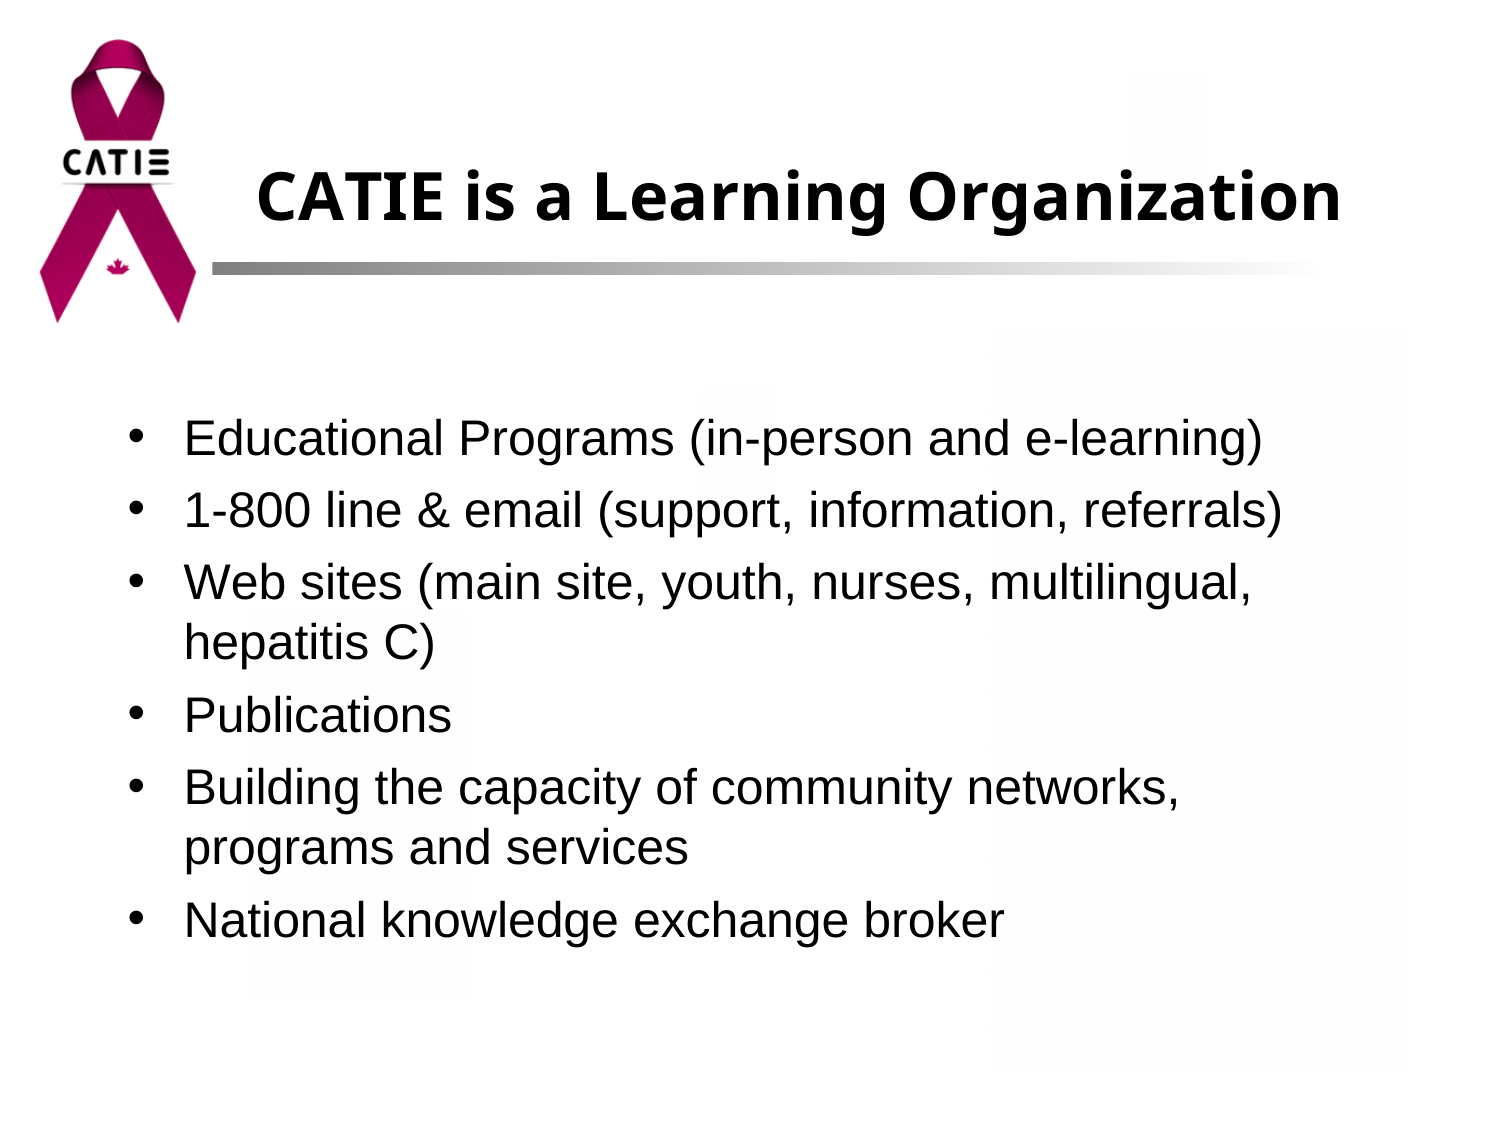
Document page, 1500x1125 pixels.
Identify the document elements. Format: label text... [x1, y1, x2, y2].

list Educational Programs (in-person and e-learning) 1-800 line & email (support, information, referrals) Web sites (main site, youth, nurses, multilingual, hepatitis C) Publications Building the capacity of community networks, programs and services National knowledge exchange broker [112, 324, 1388, 1100]
title CATIE is a Learning Organization [212, 99, 1388, 288]
picture [37, 37, 198, 325]
